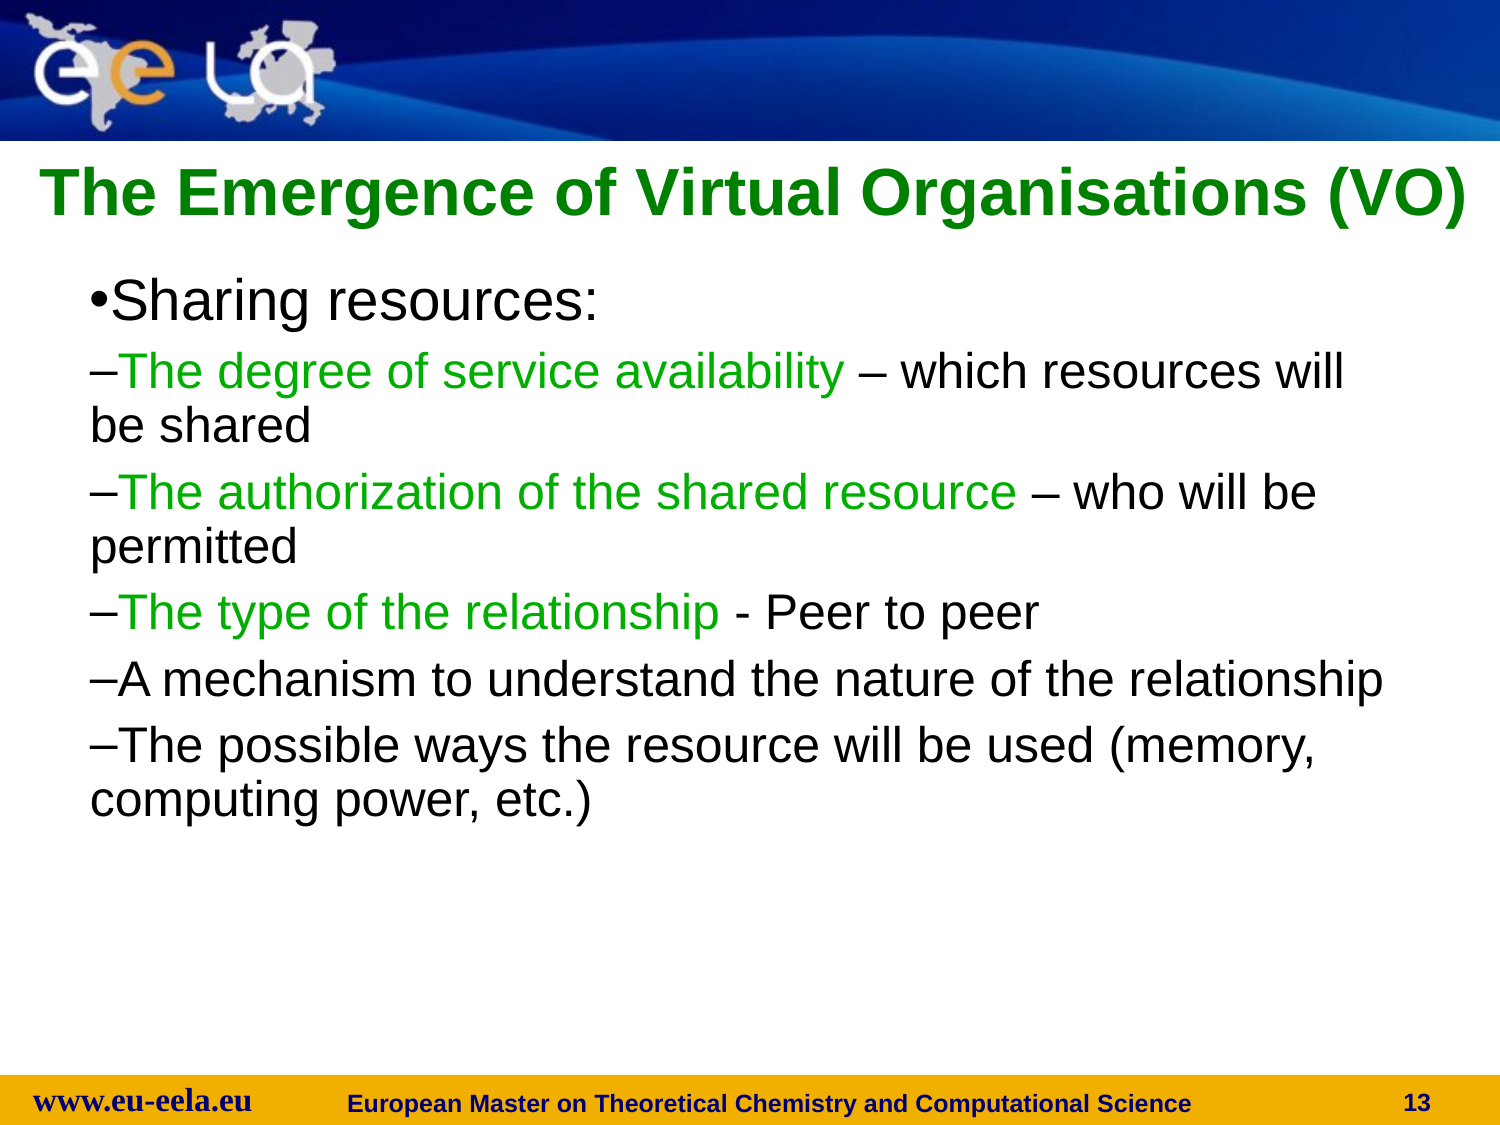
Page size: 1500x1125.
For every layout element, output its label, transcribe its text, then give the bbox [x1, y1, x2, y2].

text_box [1388, 1078, 1475, 1125]
text_box European Master on Theoretical Chemistry and Computational Science [332, 1080, 1388, 1125]
title The Emergence of Virtual Organisations (VO) [24, 36, 1500, 242]
text_box Sharing resources: The degree of service availability – which resources will be shared The authorization of the shared resource – who will be permitted The type of the relationship - Peer to peer A mechanism to understand the nature of the relationship The possible ways the resource will be used (memory, computing power, etc.) [75, 262, 1426, 1006]
